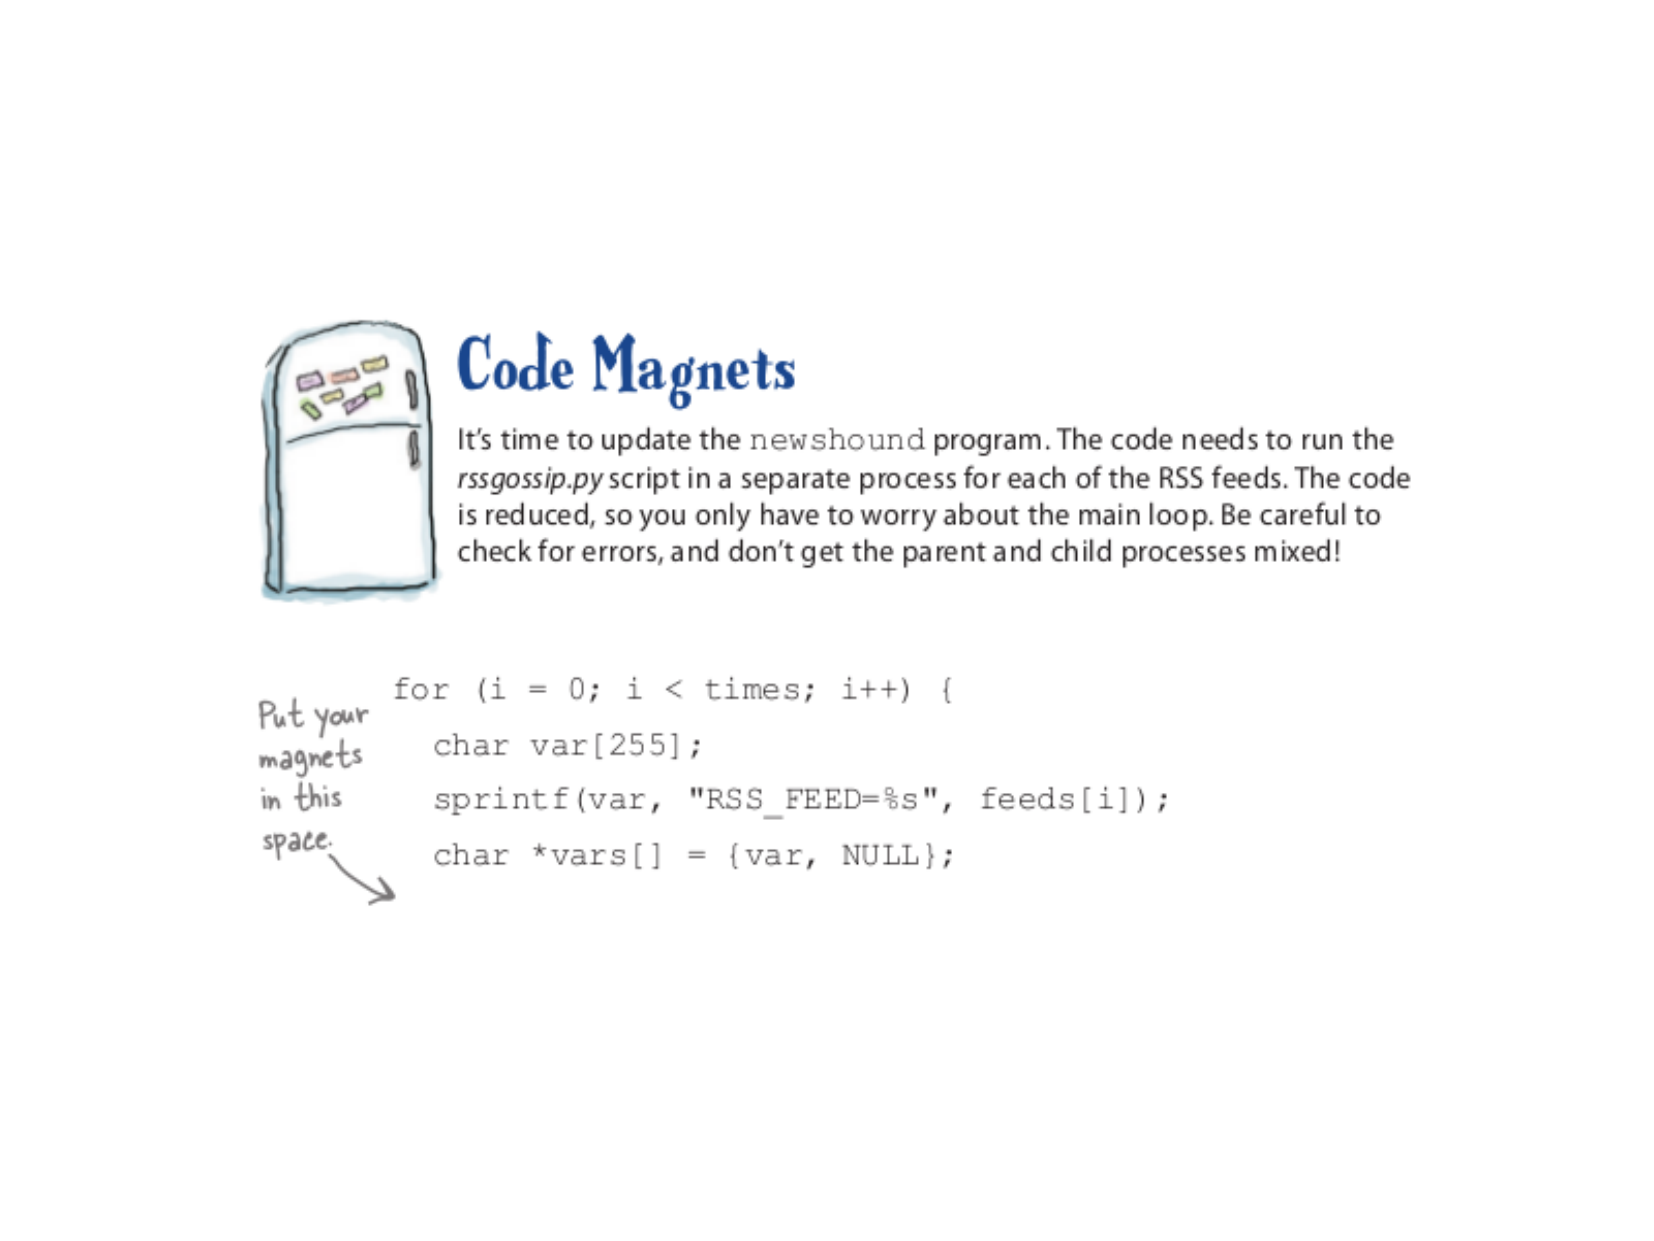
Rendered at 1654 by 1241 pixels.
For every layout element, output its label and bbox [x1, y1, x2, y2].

picture [212, 295, 1477, 934]
